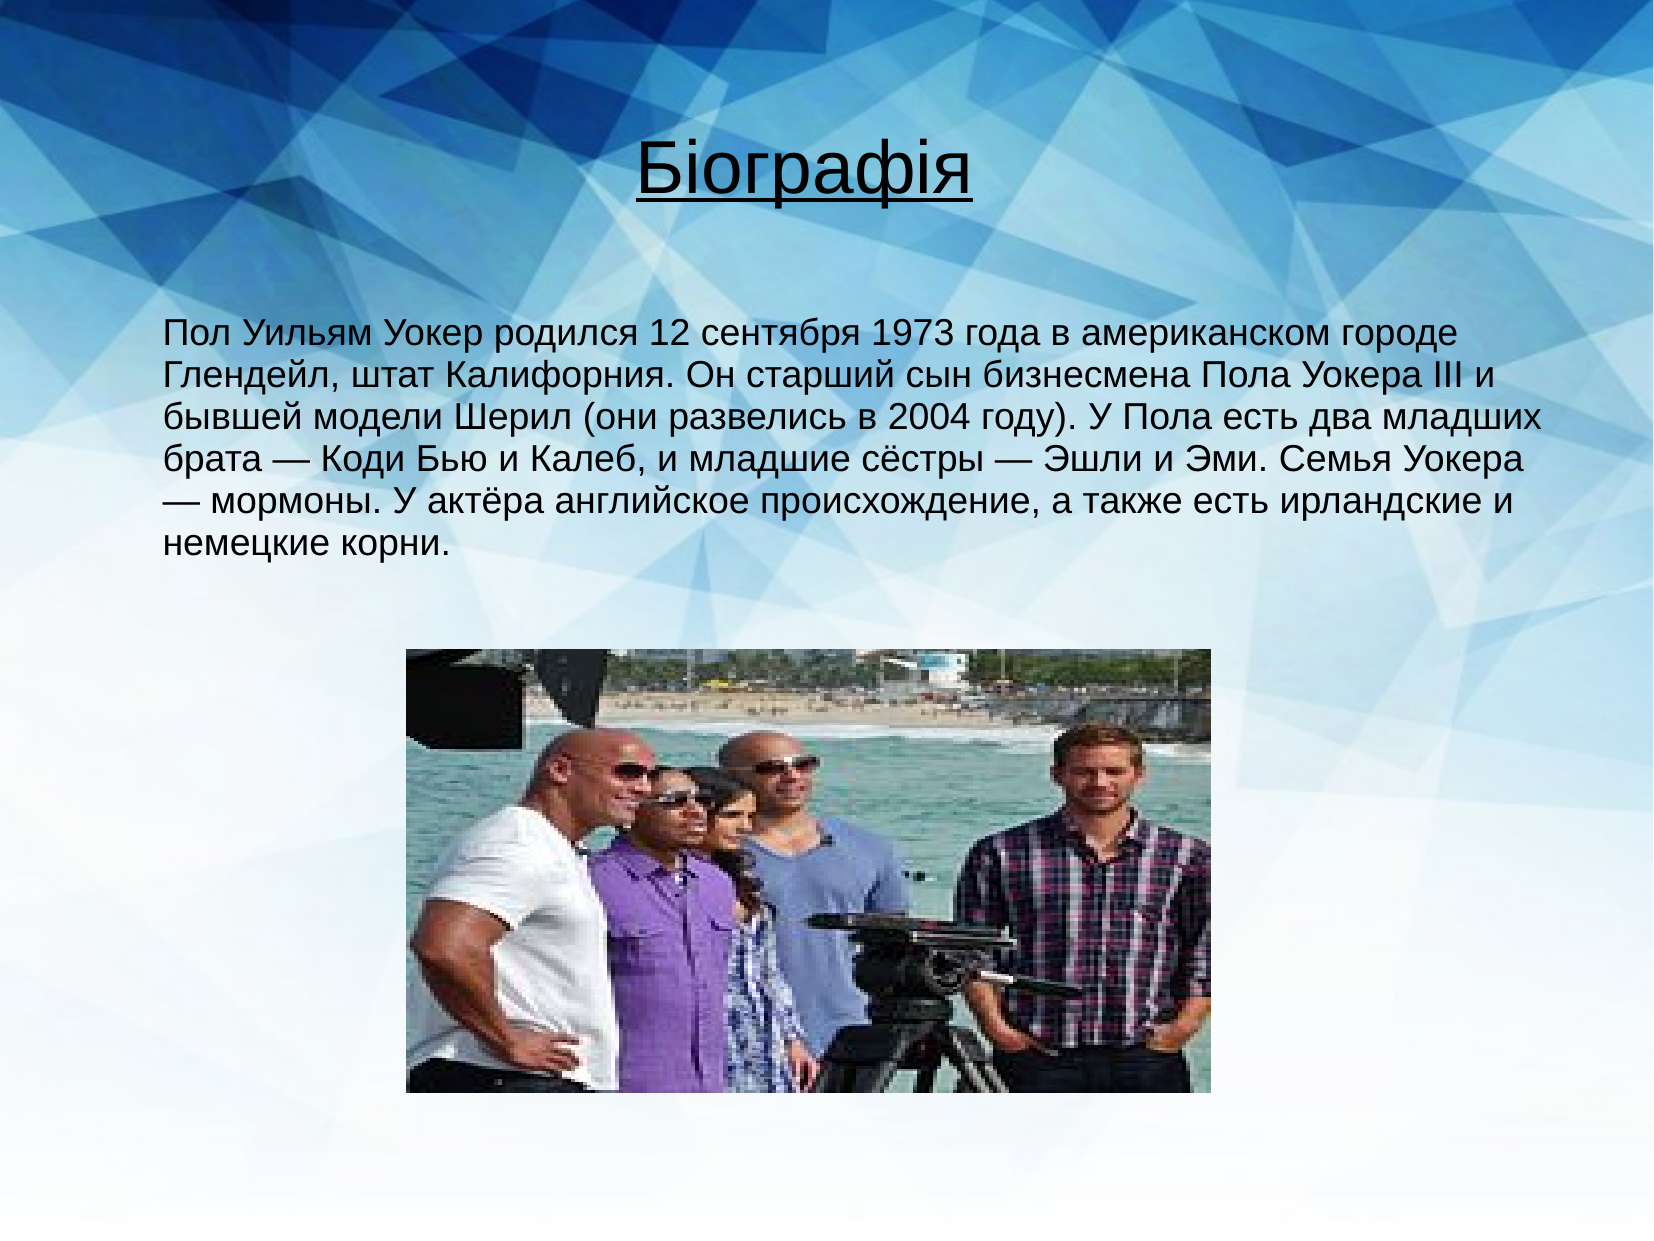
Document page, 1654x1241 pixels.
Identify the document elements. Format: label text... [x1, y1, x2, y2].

text_box Біографія [413, 118, 1123, 217]
text_box Пол Уильям Уокер родился 12 сентября 1973 года в американском городе Глендейл, штат Калифорния. Он старший сын бизнесмена Пола Уокера III и бывшей модели Шерил (они развелись в 2004 году). У Пола есть два младших брата — Коди Бью и Калеб, и младшие сёстры — Эшли и Эми. Семья Уокера — мормоны. У актёра английское происхождение, а также есть ирландские и немецкие корни. [147, 303, 1565, 1034]
picture [0, 0, 1654, 1241]
